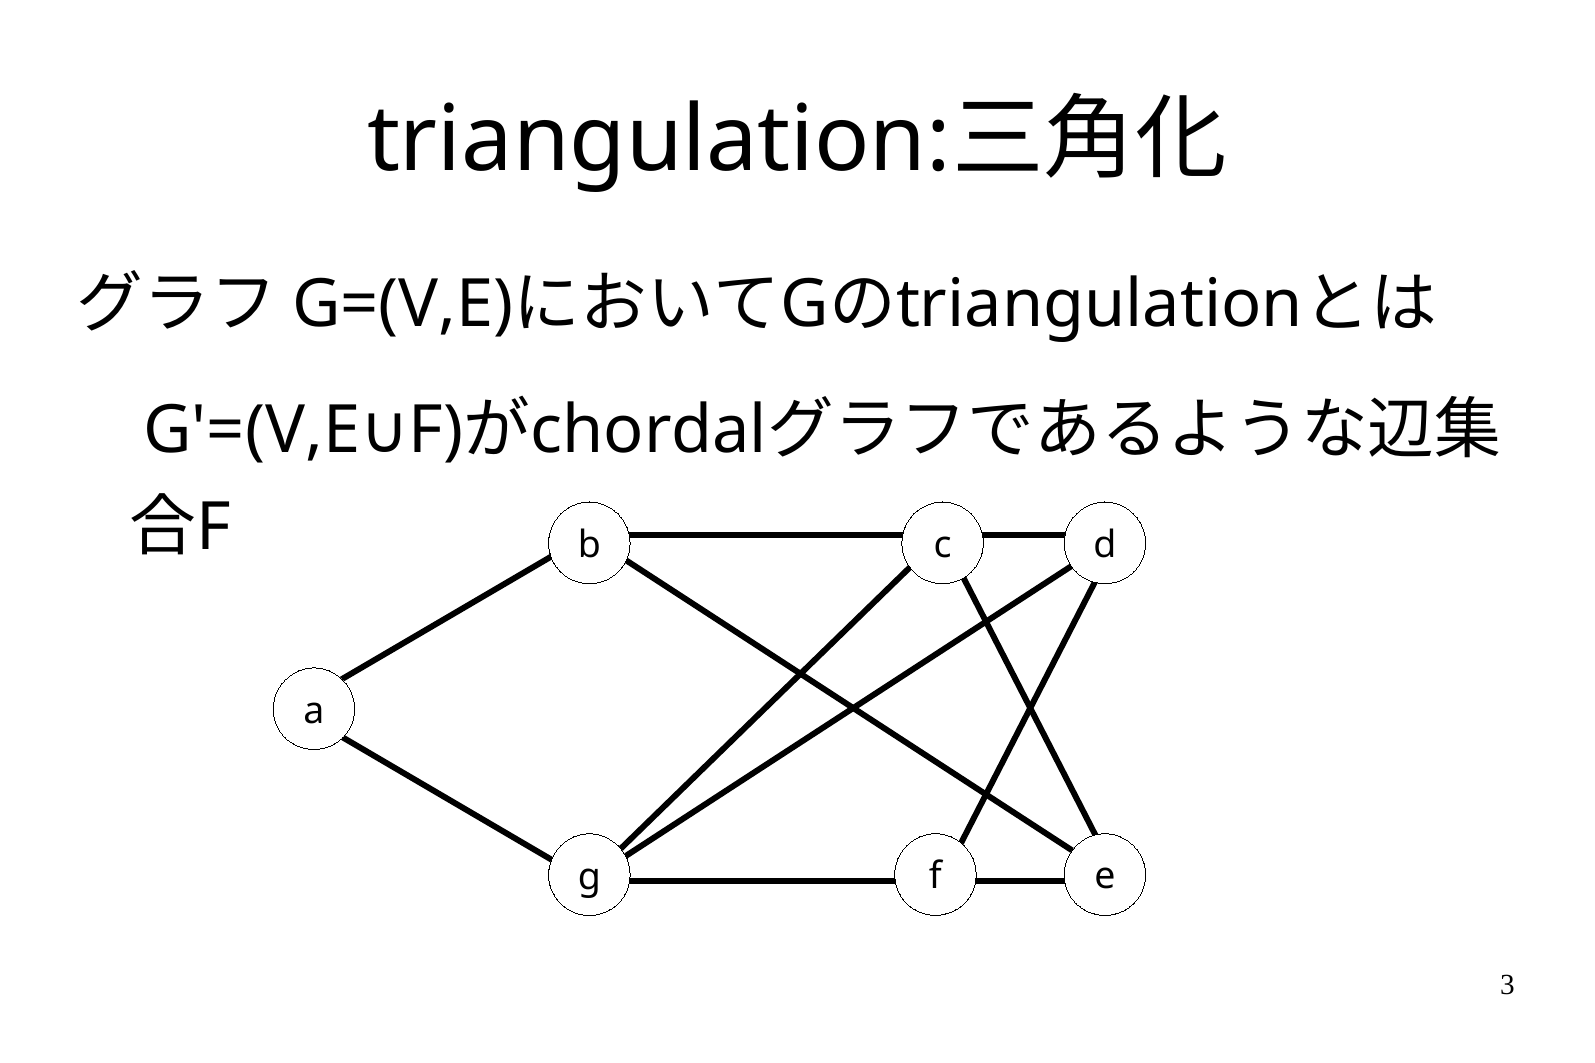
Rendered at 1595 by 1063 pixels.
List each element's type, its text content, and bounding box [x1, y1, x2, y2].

text_box b [548, 501, 631, 584]
text_box f [894, 833, 977, 916]
text_box a [273, 667, 355, 750]
title triangulation:三角化 [79, 42, 1515, 220]
text_box c [901, 501, 984, 584]
text_box g [548, 833, 631, 916]
text_box d [1064, 501, 1146, 584]
list グラフ G=(V,E)においてGのtriangulationとは G'=(V,E∪F)がchordalグラフであるような辺集合F [59, 248, 1536, 936]
text_box e [1064, 833, 1146, 916]
